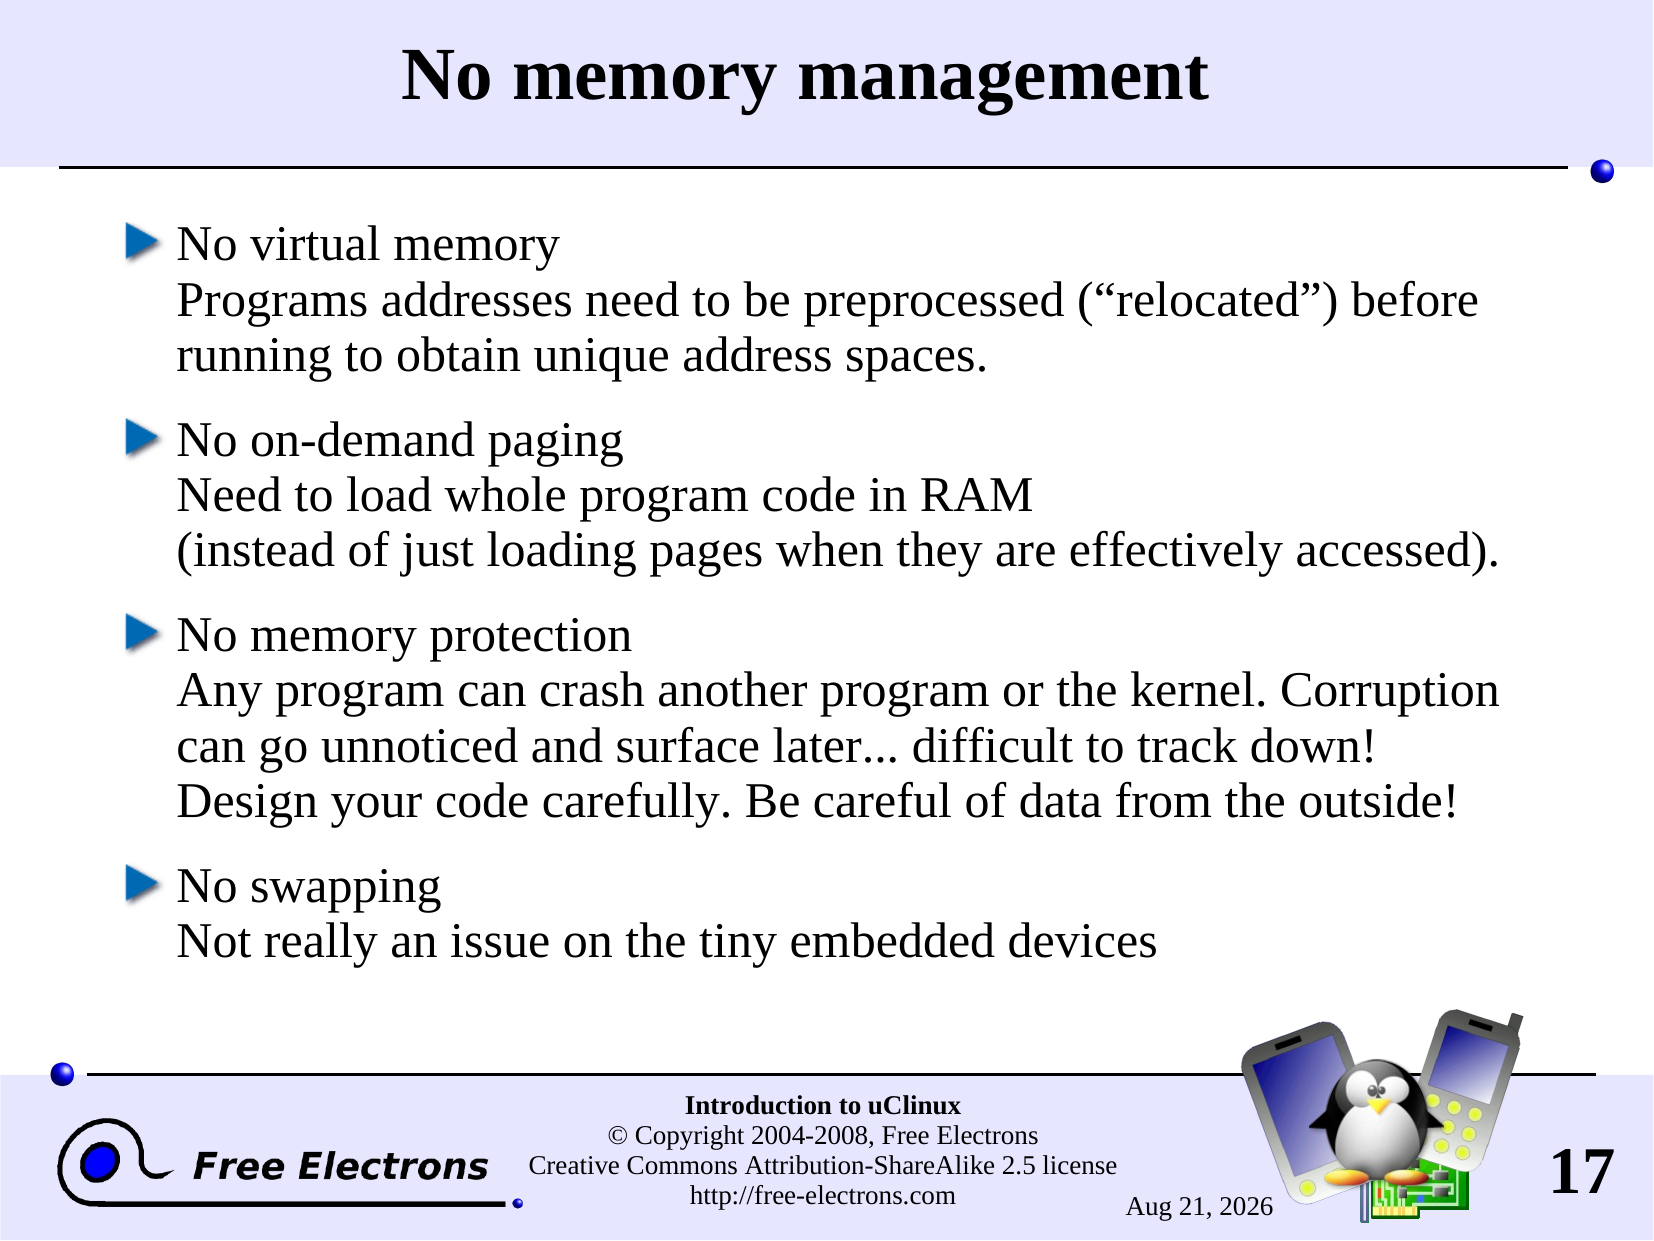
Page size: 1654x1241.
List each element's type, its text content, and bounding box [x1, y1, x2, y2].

picture [50, 1107, 527, 1216]
title No memory management [60, 25, 1551, 124]
picture [1231, 1007, 1538, 1241]
list No virtual memory Programs addresses need to be preprocessed (“relocated”) before running to obtain unique address spaces. No on-demand paging Need to load whole program code in RAM (instead of just loading pages when they are effectively accessed). No memory protection Any program can crash another program or the kernel. Corruption can go unnoticed and surface later... difficult to track down! Design your code carefully. Be careful of data from the outside! No swapping Not really an issue on the tiny embedded devices [105, 216, 1518, 1066]
